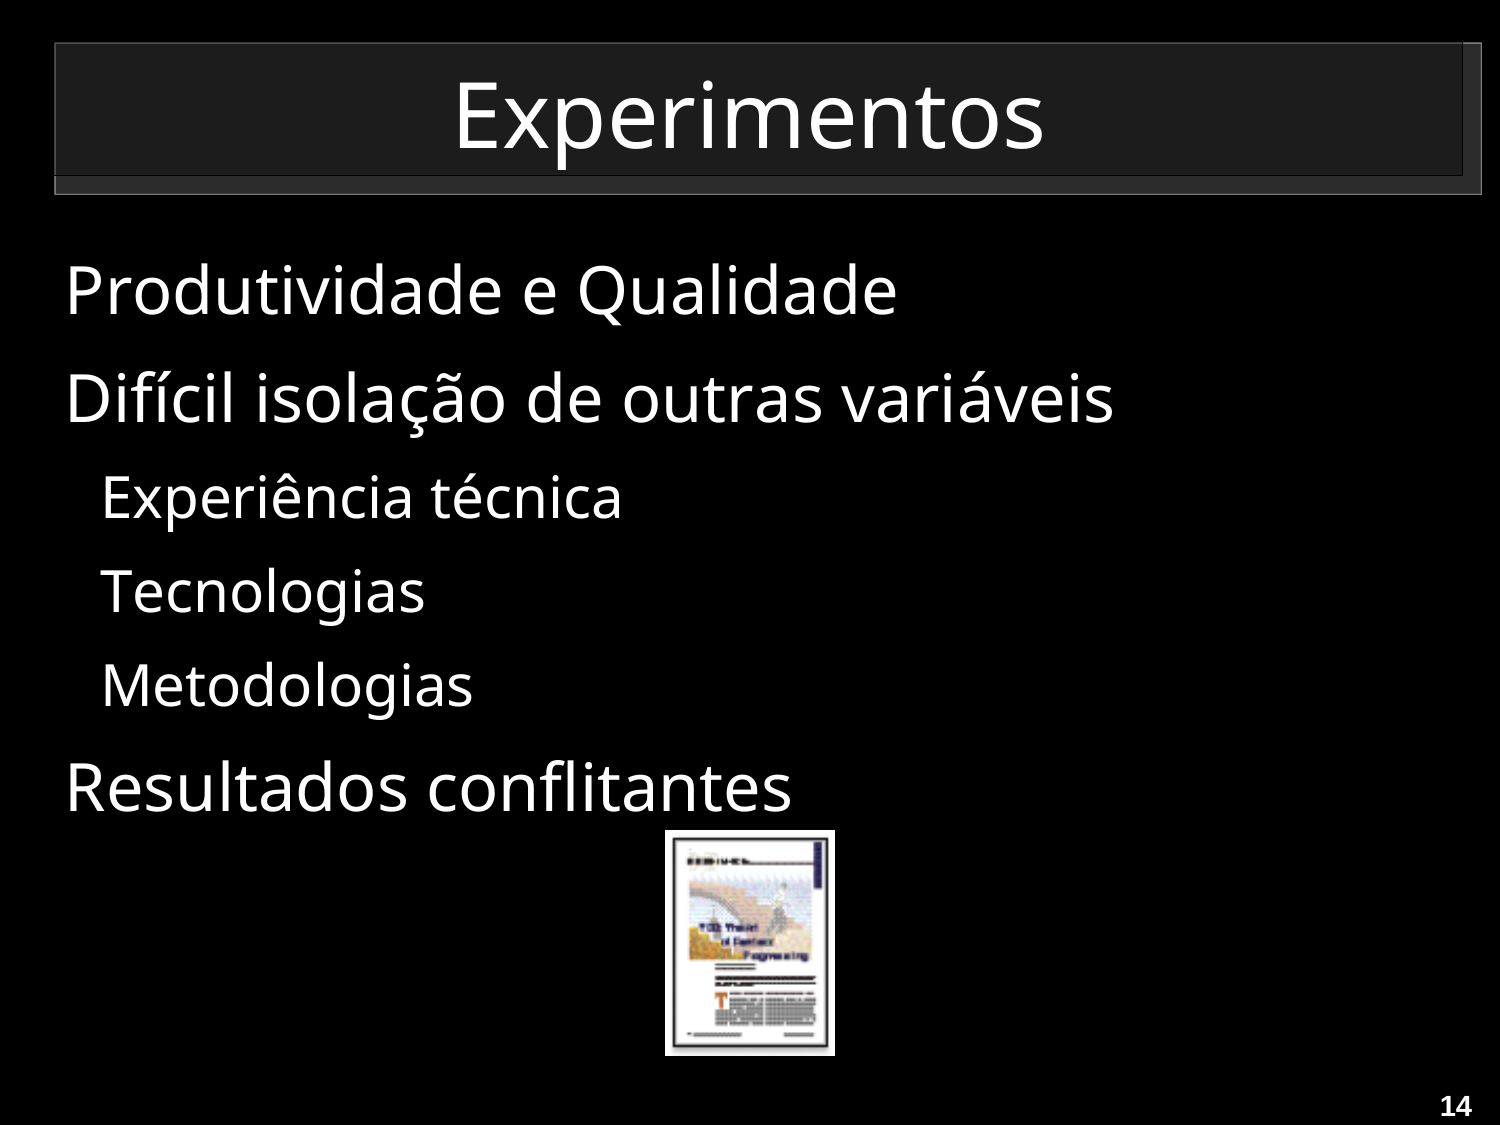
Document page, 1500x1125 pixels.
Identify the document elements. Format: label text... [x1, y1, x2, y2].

title Experimentos [29, 38, 1471, 188]
list Produtividade e Qualidade Difícil isolação de outras variáveis Experiência técnica Tecnologias Metodologias Resultados conflitantes [29, 243, 1471, 1032]
picture [665, 830, 835, 1056]
